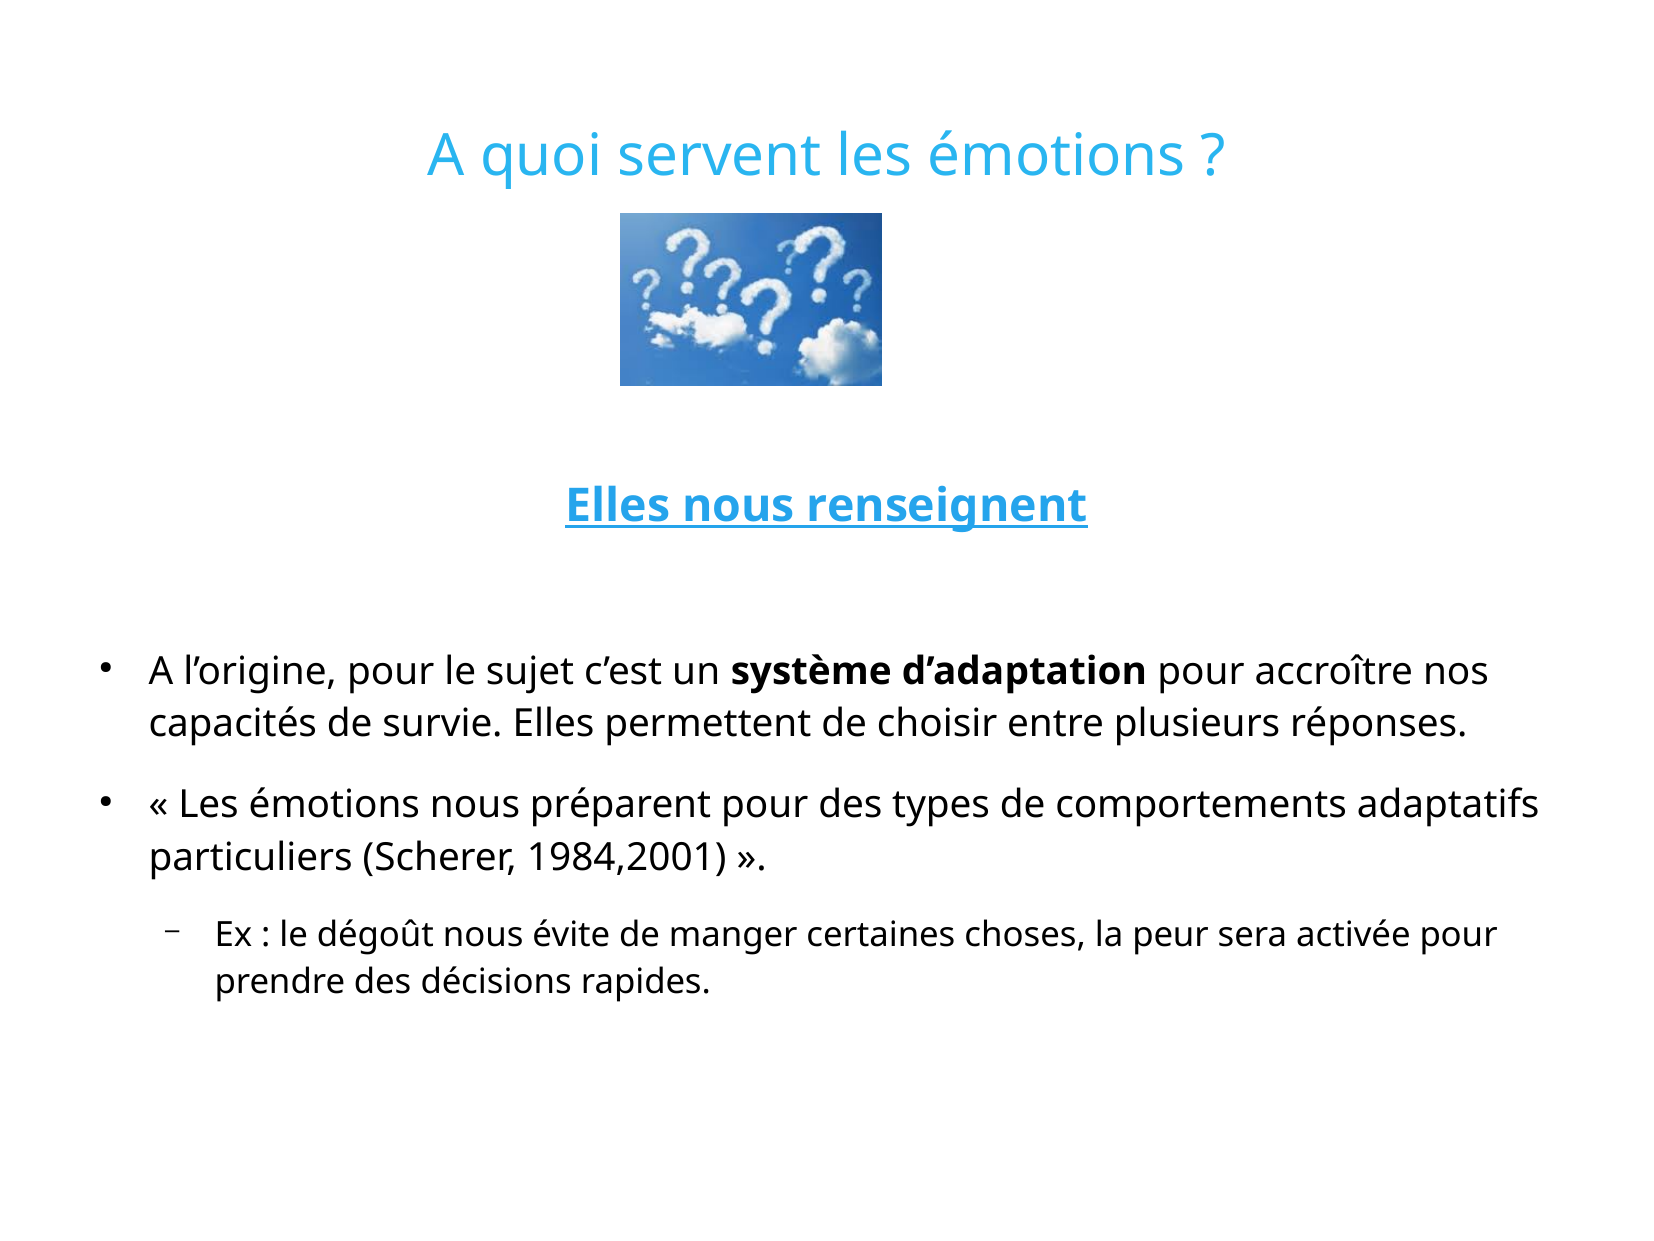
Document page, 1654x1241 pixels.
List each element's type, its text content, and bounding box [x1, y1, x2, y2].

picture [620, 213, 882, 386]
list Elles nous renseignent A l’origine, pour le sujet c’est un système d’adaptation pour accroître nos capacités de survie. Elles permettent de choisir entre plusieurs réponses. « Les émotions nous préparent pour des types de comportements adaptatifs particuliers (Scherer, 1984,2001) ». Ex : le dégoût nous évite de manger certaines choses, la peur sera activée pour prendre des décisions rapides. [82, 290, 1571, 1010]
title A quoi servent les émotions ? [82, 49, 1571, 257]
